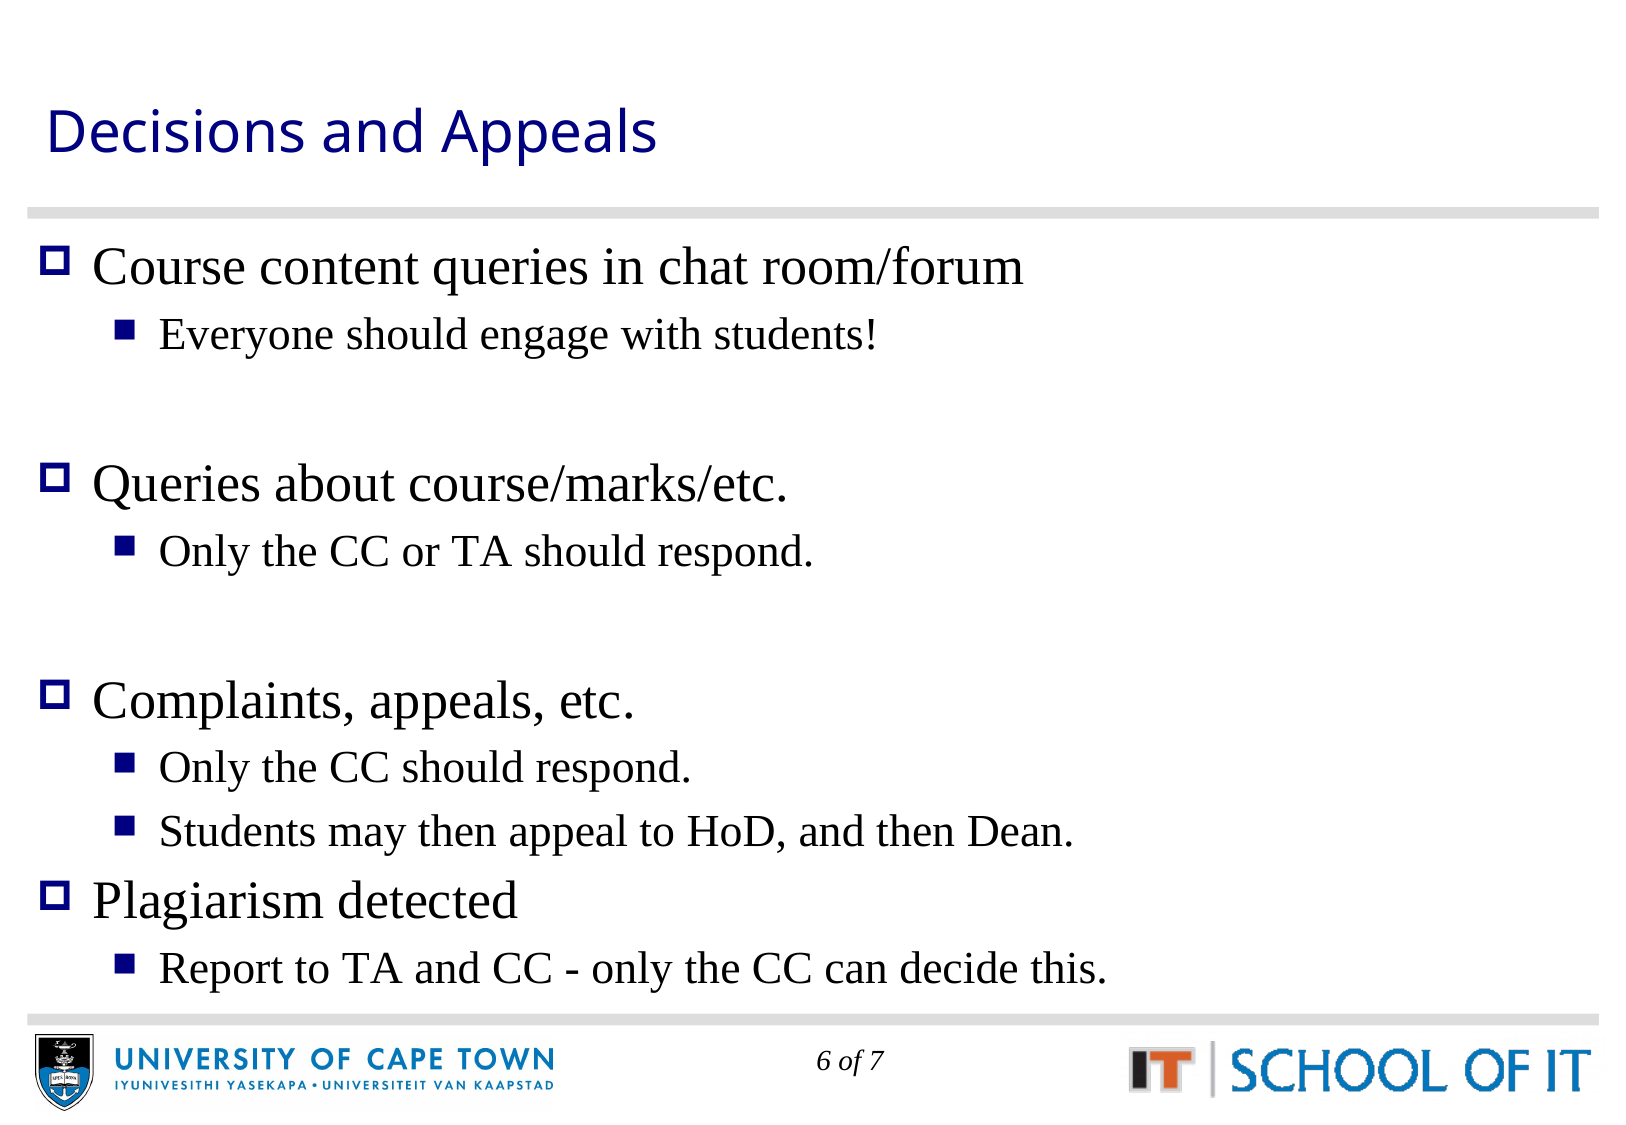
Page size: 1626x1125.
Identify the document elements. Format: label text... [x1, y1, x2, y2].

picture [1118, 1030, 1606, 1109]
list Course content queries in chat room/forum Everyone should engage with students! Queries about course/marks/etc. Only the CC or TA should respond. Complaints, appeals, etc. Only the CC should respond. Students may then appeal to HoD, and then Dean. Plagiarism detected Report to TA and CC - only the CC can decide this. [36, 236, 1579, 994]
picture [35, 1034, 553, 1111]
title Decisions and Appeals [45, 66, 1583, 194]
